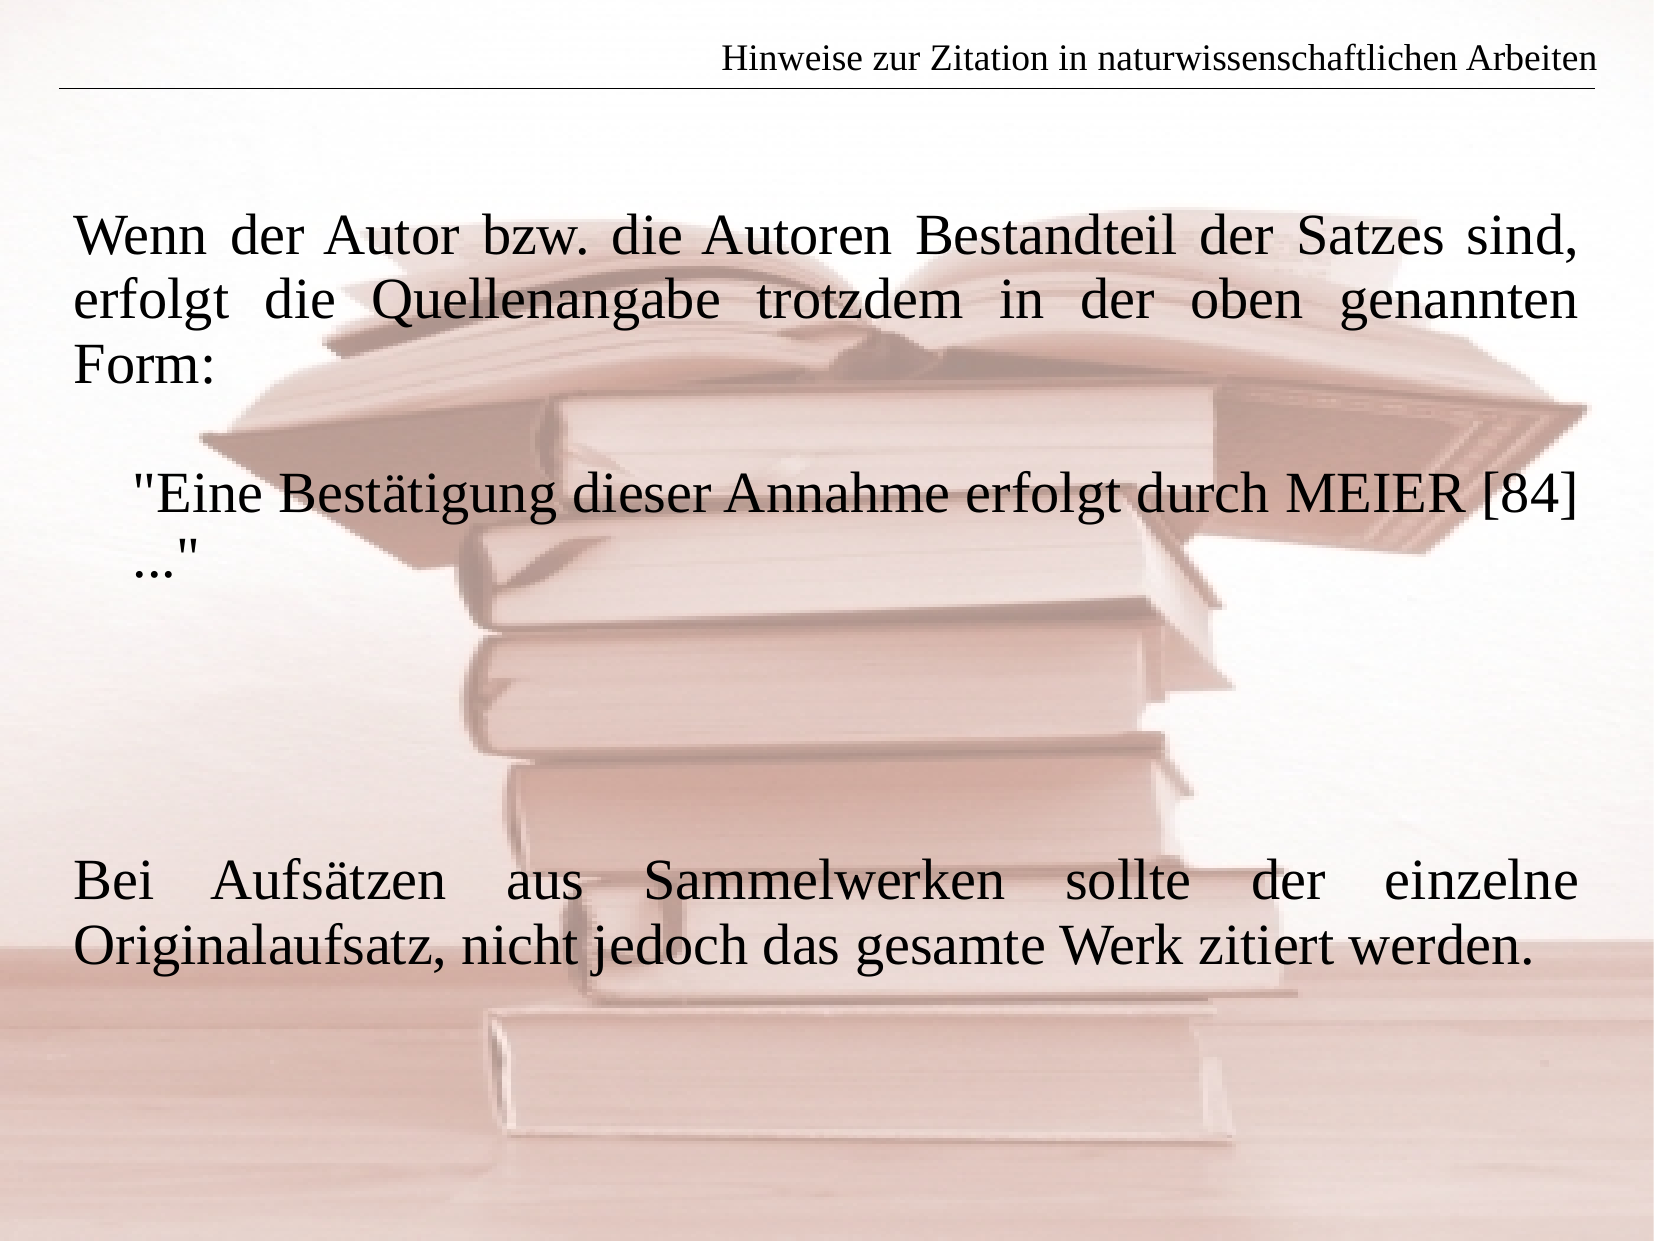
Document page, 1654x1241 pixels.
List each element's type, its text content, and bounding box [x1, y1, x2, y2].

text_box Wenn der Autor bzw. die Autoren Bestandteil der Satzes sind, erfolgt die Quellenangabe trotzdem in der oben genannten Form: "Eine Bestätigung dieser Annahme erfolgt durch MEIER [84] ..." Bei Aufsätzen aus Sammelwerken sollte der einzelne Originalaufsatz, nicht jedoch das gesamte Werk zitiert werden. [59, 194, 1595, 1114]
text_box Hinweise zur Zitation in naturwissenschaftlichen Arbeiten [578, 29, 1613, 89]
picture [0, 0, 1654, 1241]
